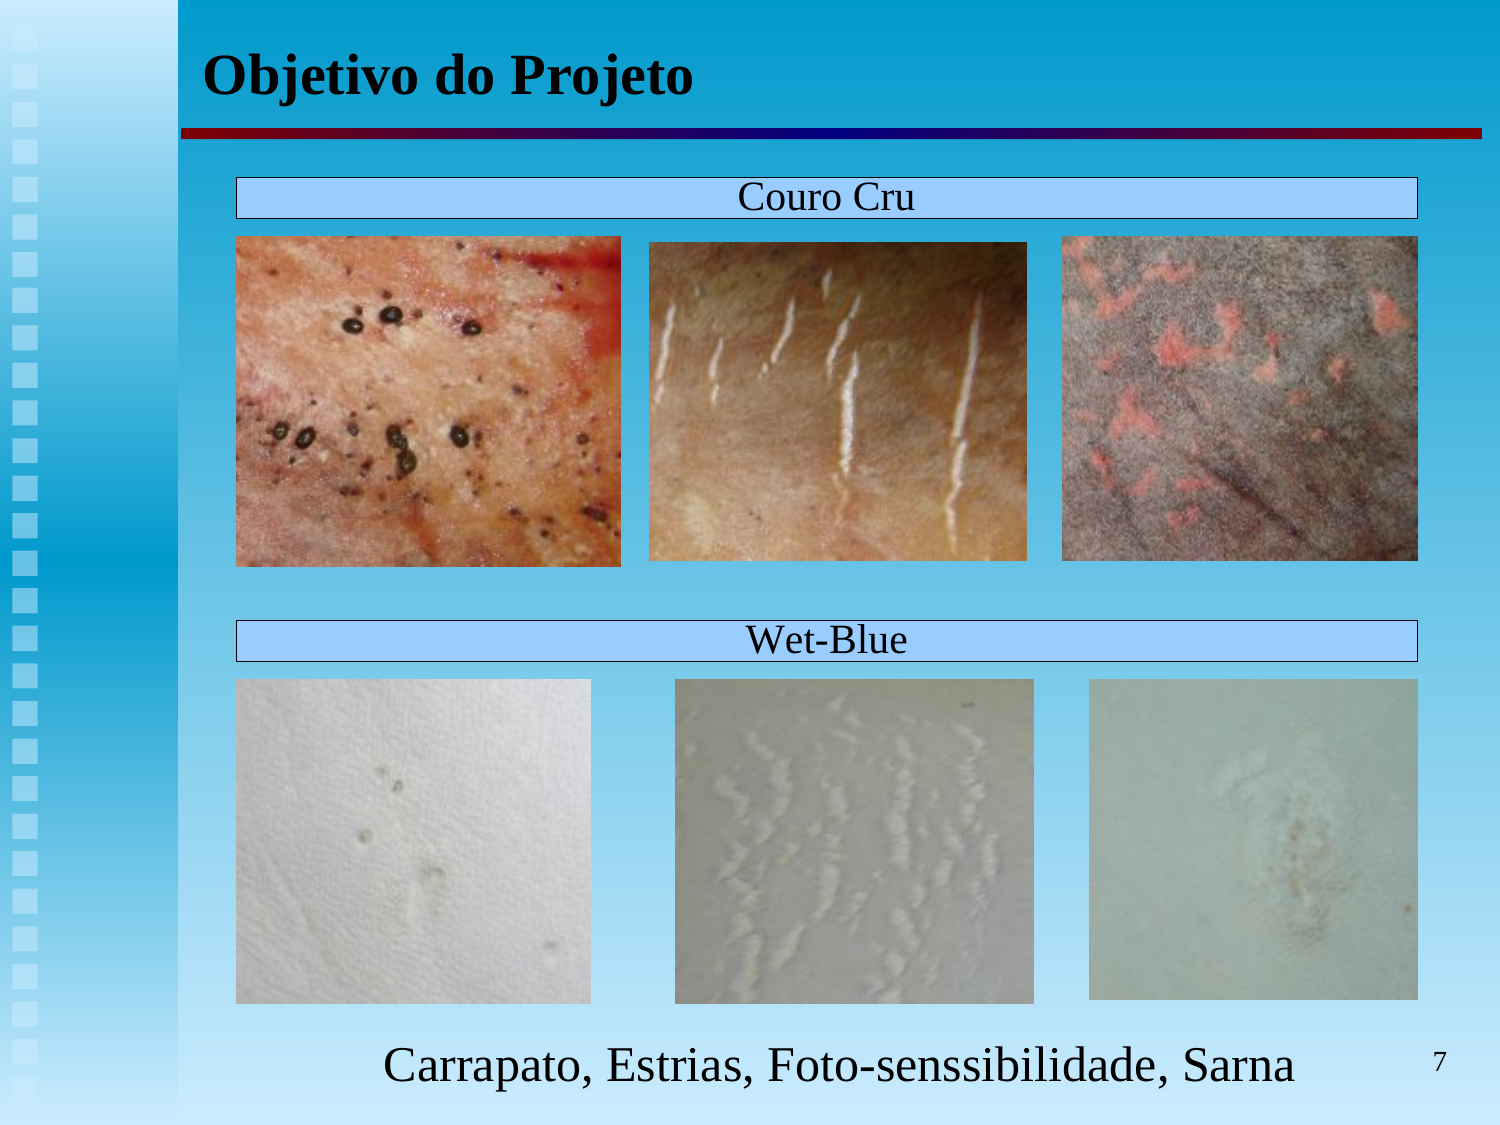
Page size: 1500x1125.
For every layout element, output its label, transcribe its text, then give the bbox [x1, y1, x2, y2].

picture [1089, 679, 1418, 1000]
picture [236, 679, 591, 1004]
picture [675, 679, 1034, 1004]
text_box Couro Cru [236, 177, 1418, 219]
picture [236, 236, 621, 568]
text_box Carrapato, Estrias, Foto-senssibilidade, Sarna [369, 1033, 1305, 1104]
picture [1062, 236, 1418, 562]
title Objetivo do Projeto [187, 14, 1463, 213]
picture [649, 242, 1027, 562]
text_box Wet-Blue [236, 620, 1418, 662]
